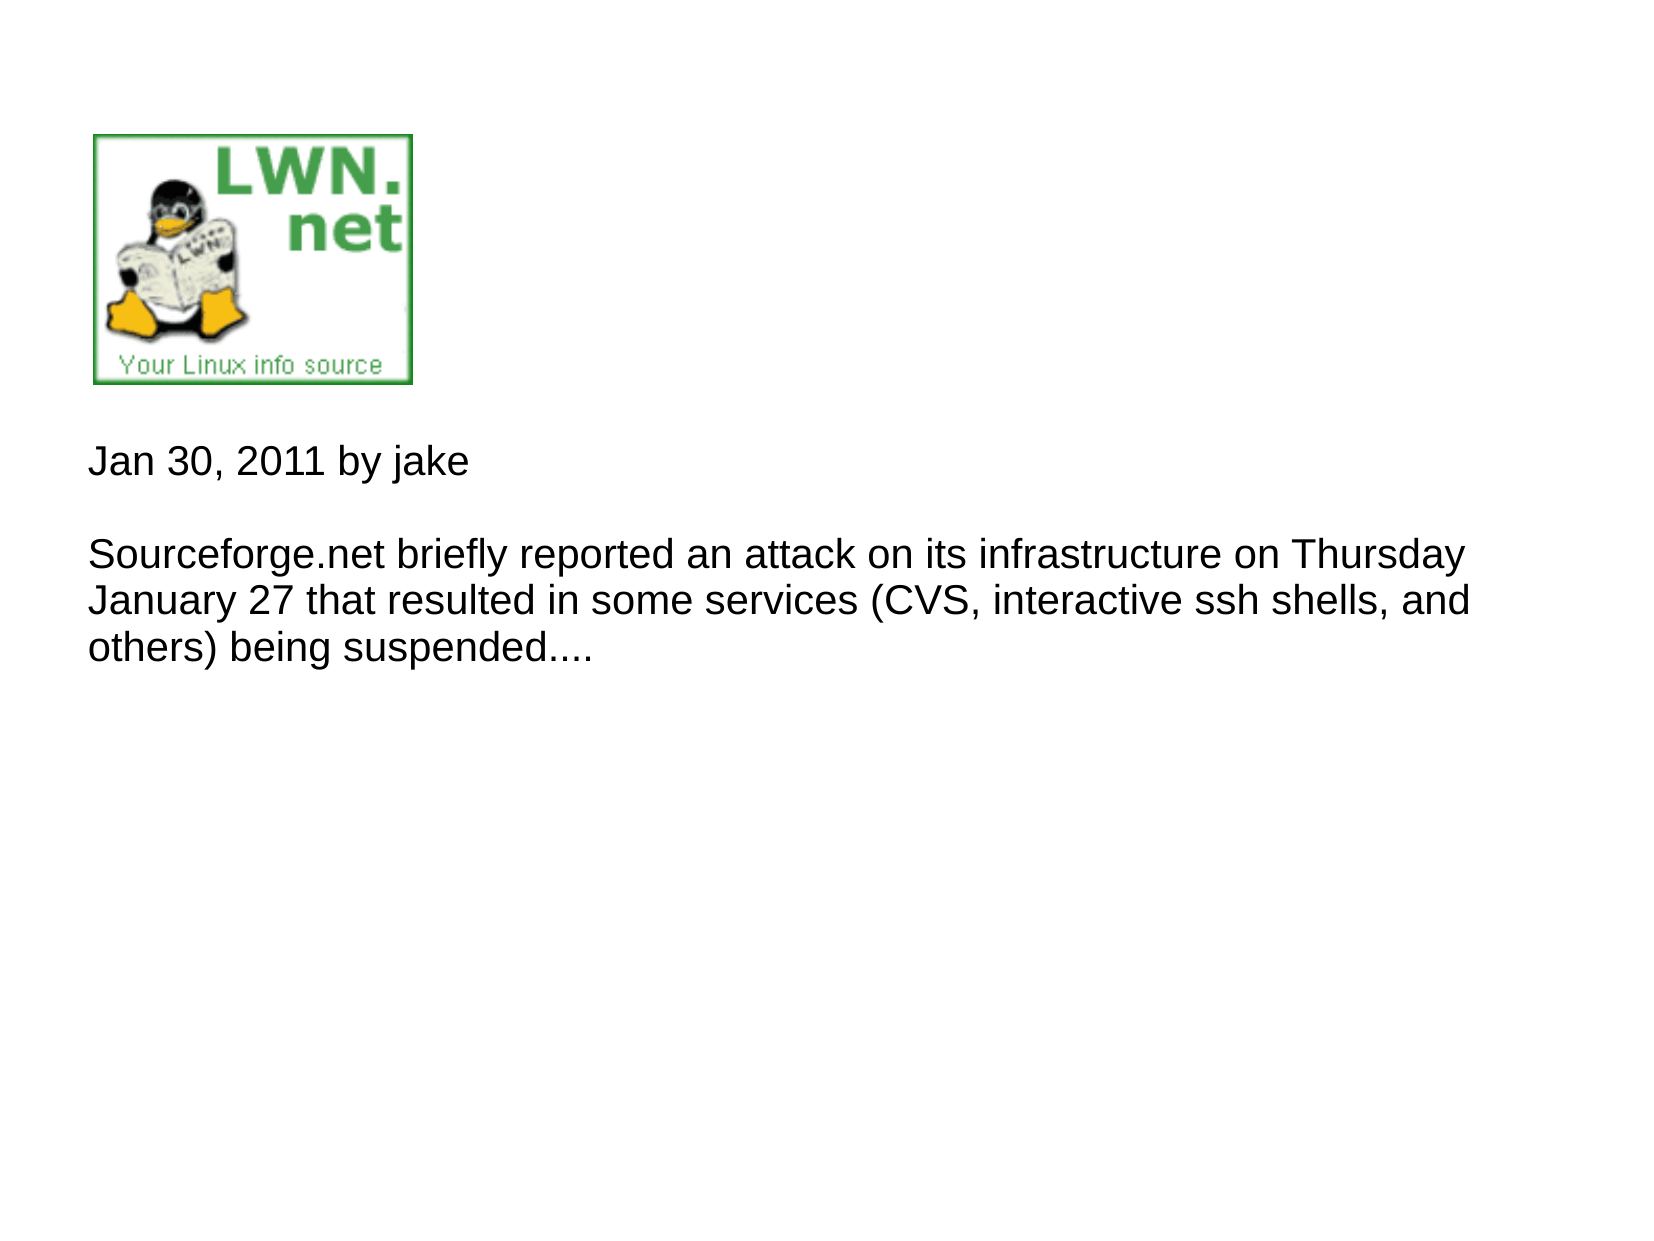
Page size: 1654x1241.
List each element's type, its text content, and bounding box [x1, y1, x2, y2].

picture [93, 134, 413, 385]
text_box Jan 30, 2011 by jake Sourceforge.net briefly reported an attack on its infrastructure on Thursday January 27 that resulted in some services (CVS, interactive ssh shells, and others) being suspended.... [73, 430, 1569, 1050]
